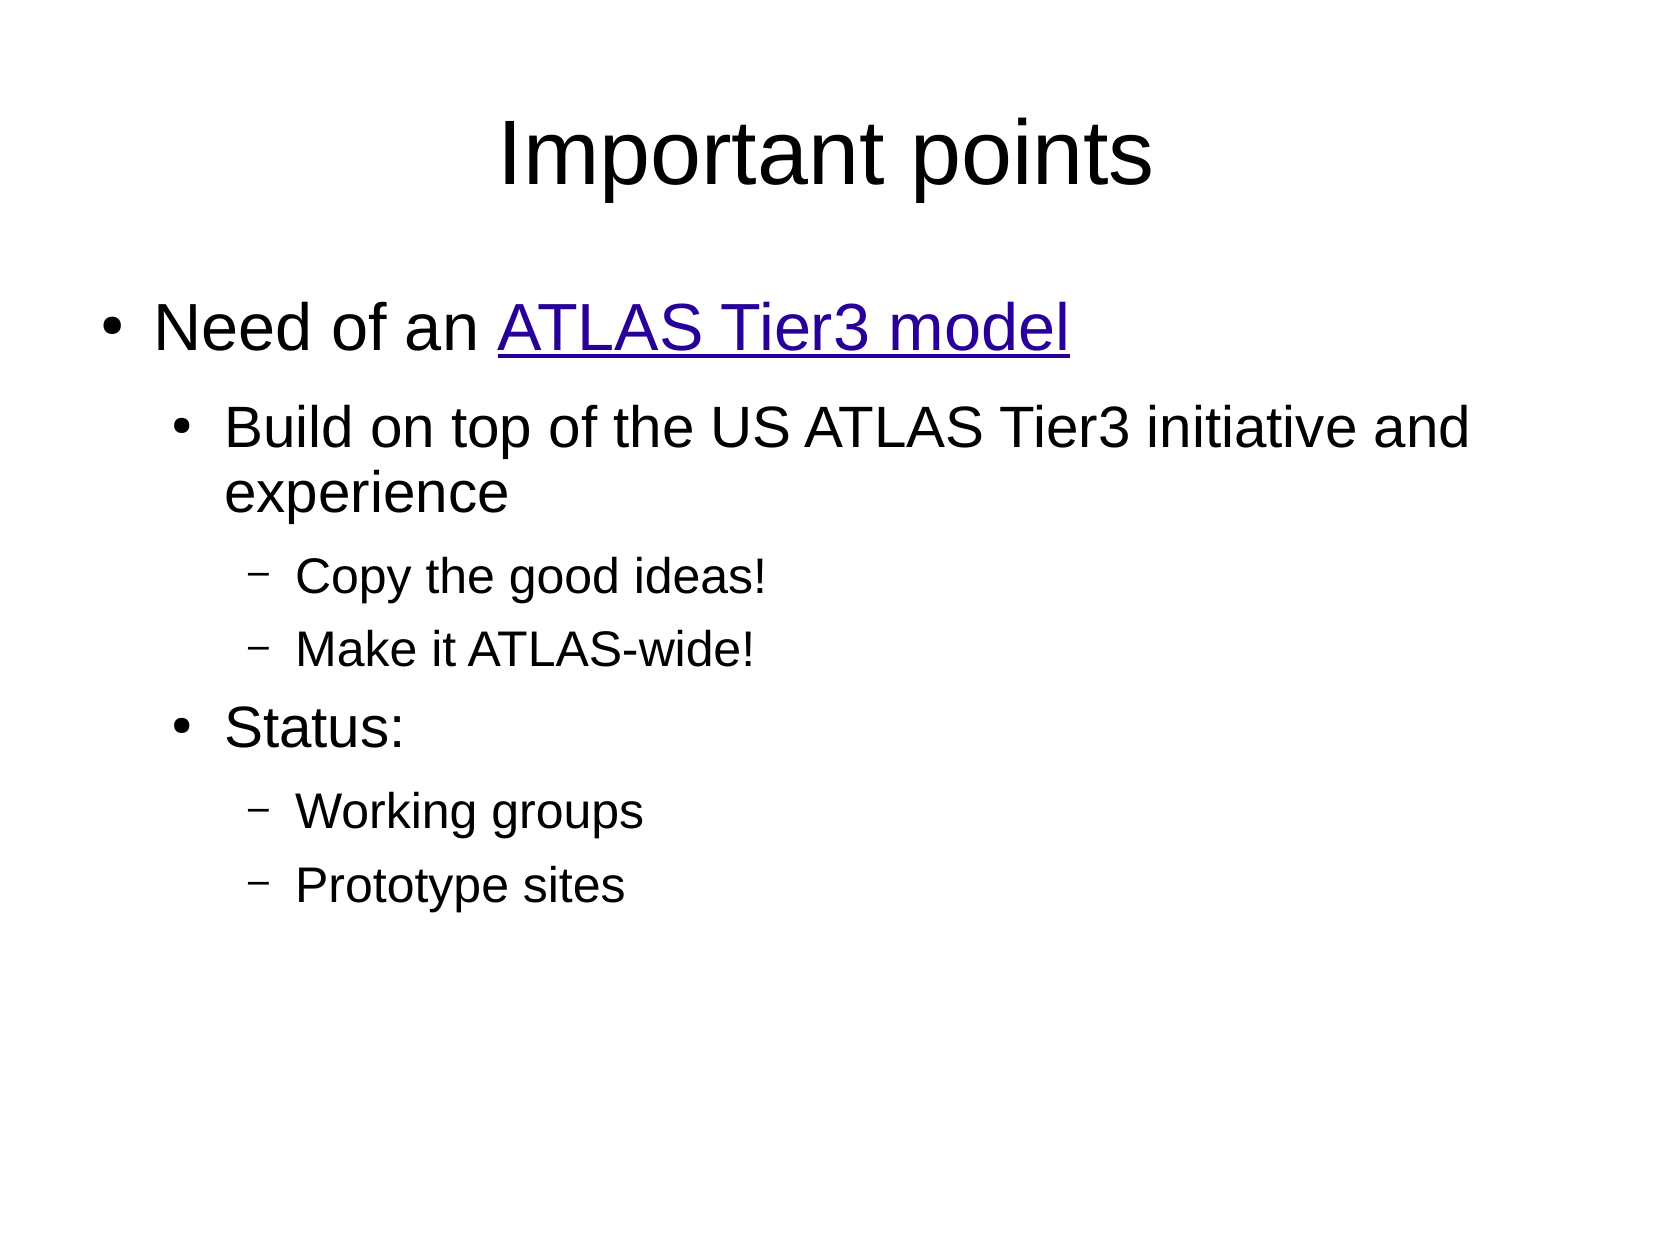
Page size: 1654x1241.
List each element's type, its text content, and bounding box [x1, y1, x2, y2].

list Need of an ATLAS Tier3 model Build on top of the US ATLAS Tier3 initiative and experience Copy the good ideas! Make it ATLAS-wide! Status: Working groups Prototype sites [82, 290, 1571, 1109]
title Important points [82, 56, 1571, 250]
